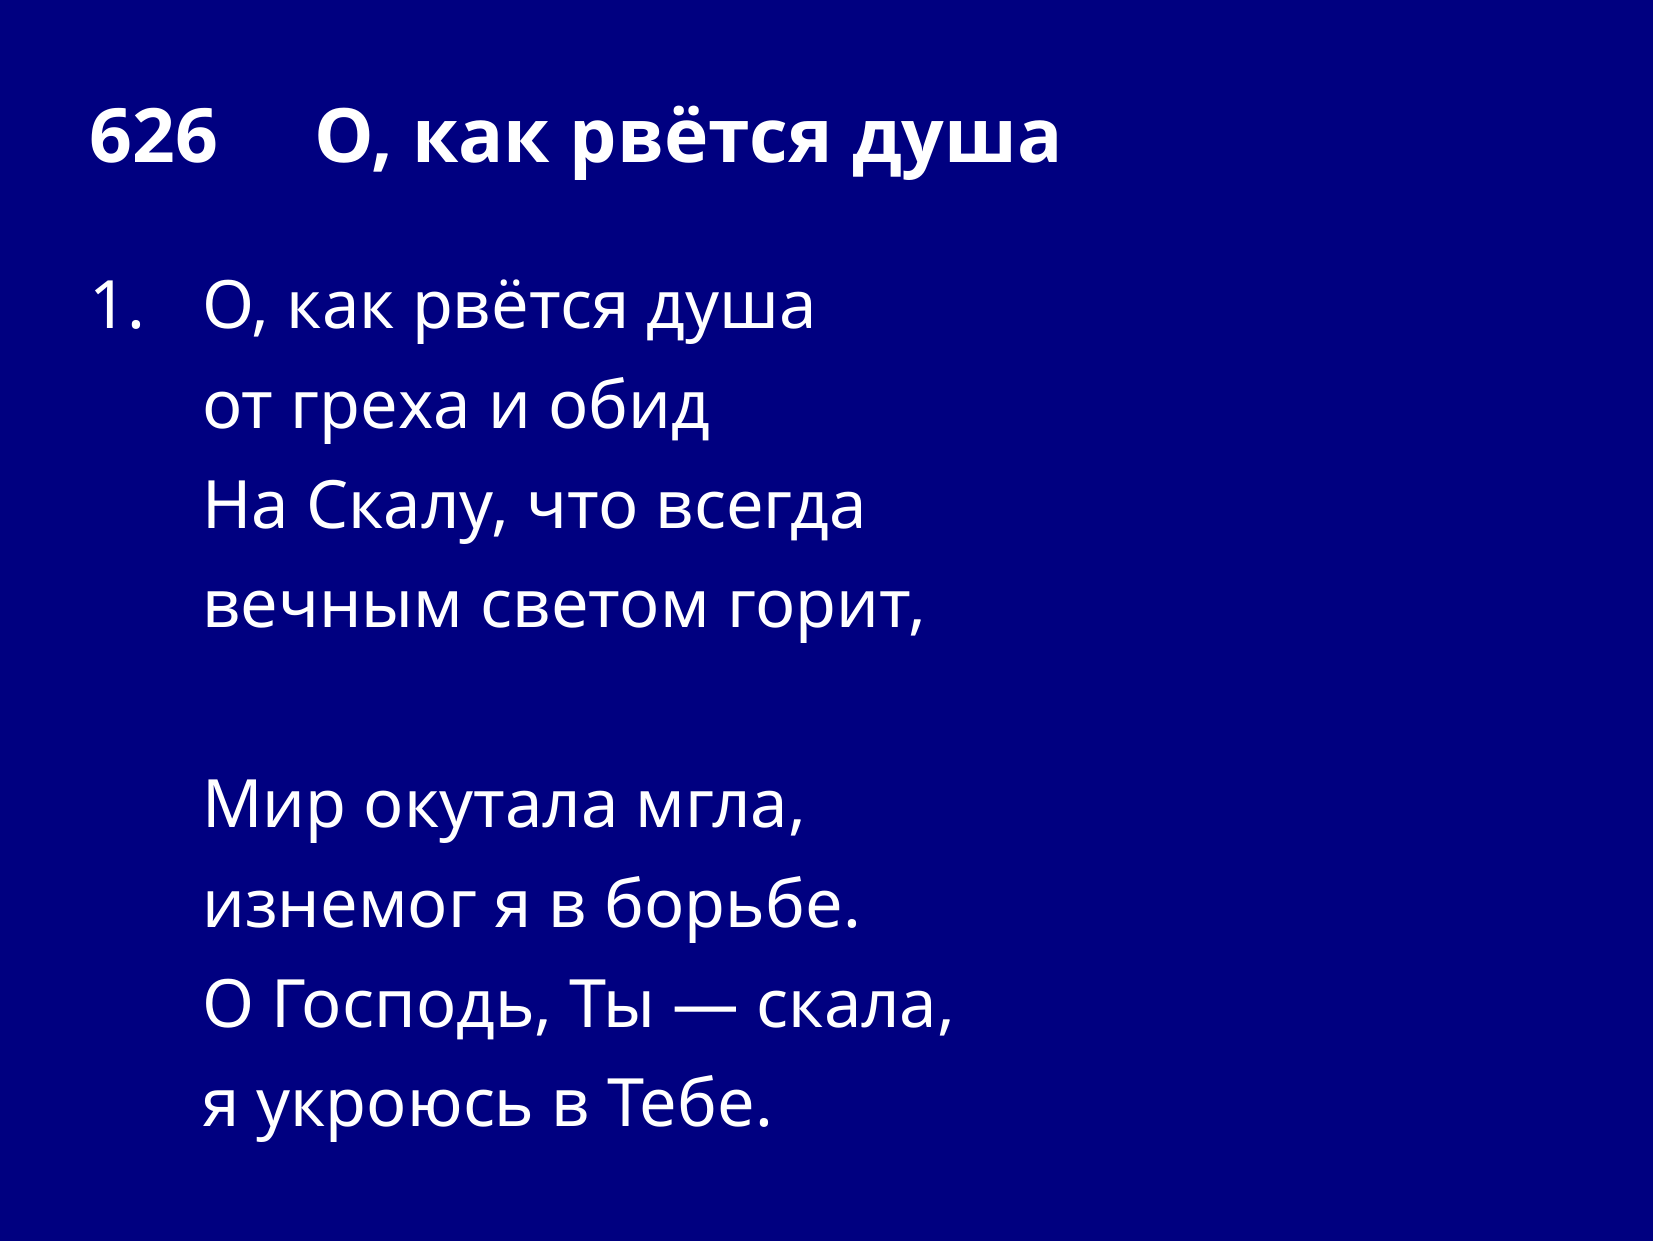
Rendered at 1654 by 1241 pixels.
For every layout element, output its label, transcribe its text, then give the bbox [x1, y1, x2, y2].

text_box 1. О, как рвётся душа от греха и обид На Скалу, что всегда вечным светом горит, Мир окутала мгла, изнемог я в борьбе. О Господь, Ты — скала, я укроюсь в Тебе. [75, 188, 1576, 1163]
text_box 626 О, как рвётся душа [75, 75, 1576, 188]
